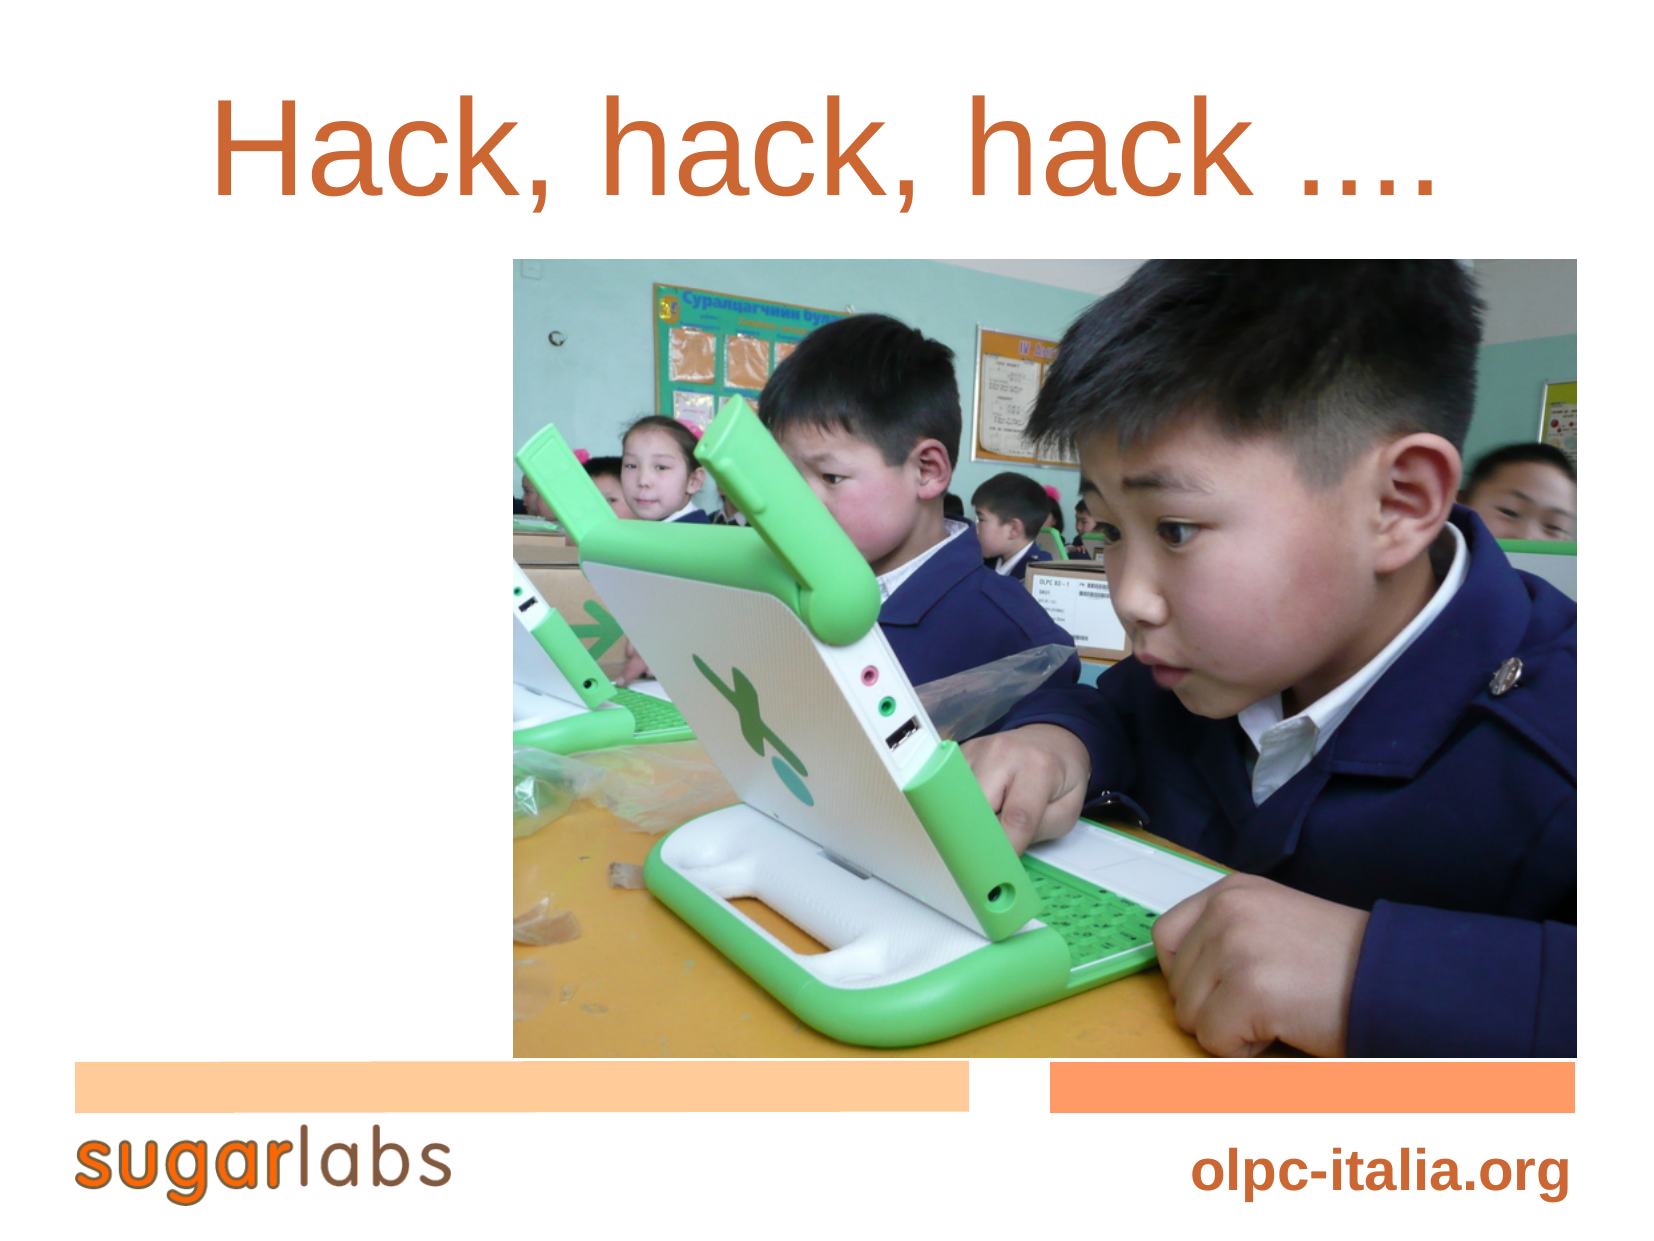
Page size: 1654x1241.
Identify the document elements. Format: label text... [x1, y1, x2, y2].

title Hack, hack, hack .... [59, 0, 1595, 296]
picture [513, 259, 1577, 1058]
picture [75, 1124, 451, 1206]
